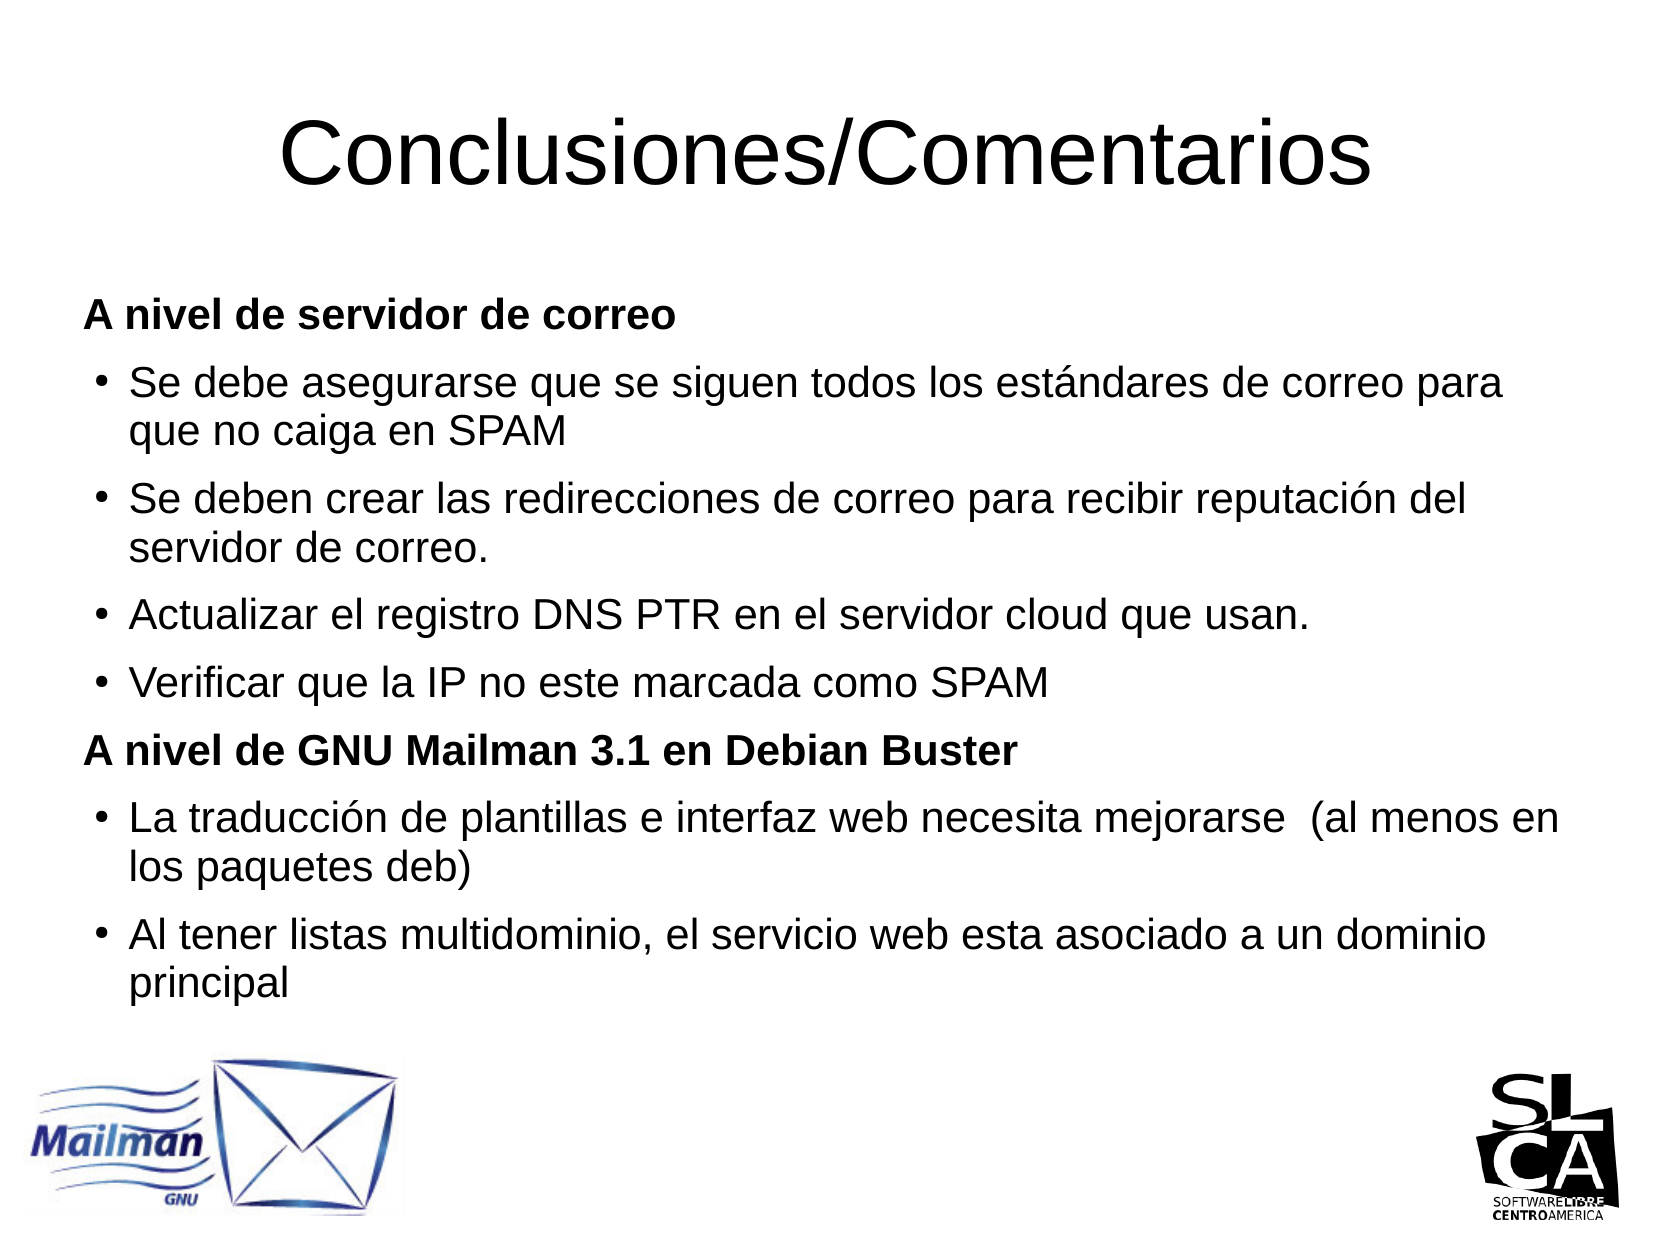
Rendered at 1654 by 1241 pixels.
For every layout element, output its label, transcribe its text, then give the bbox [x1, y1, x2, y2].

picture [1476, 1062, 1619, 1220]
list A nivel de servidor de correo Se debe asegurarse que se siguen todos los estándares de correo para que no caiga en SPAM Se deben crear las redirecciones de correo para recibir reputación del servidor de correo. Actualizar el registro DNS PTR en el servidor cloud que usan. Verificar que la IP no este marcada como SPAM A nivel de GNU Mailman 3.1 en Debian Buster La traducción de plantillas e interfaz web necesita mejorarse (al menos en los paquetes deb) Al tener listas multidominio, el servicio web esta asociado a un dominio principal [82, 290, 1571, 1010]
picture [23, 1051, 405, 1216]
title Conclusiones/Comentarios [82, 49, 1571, 257]
